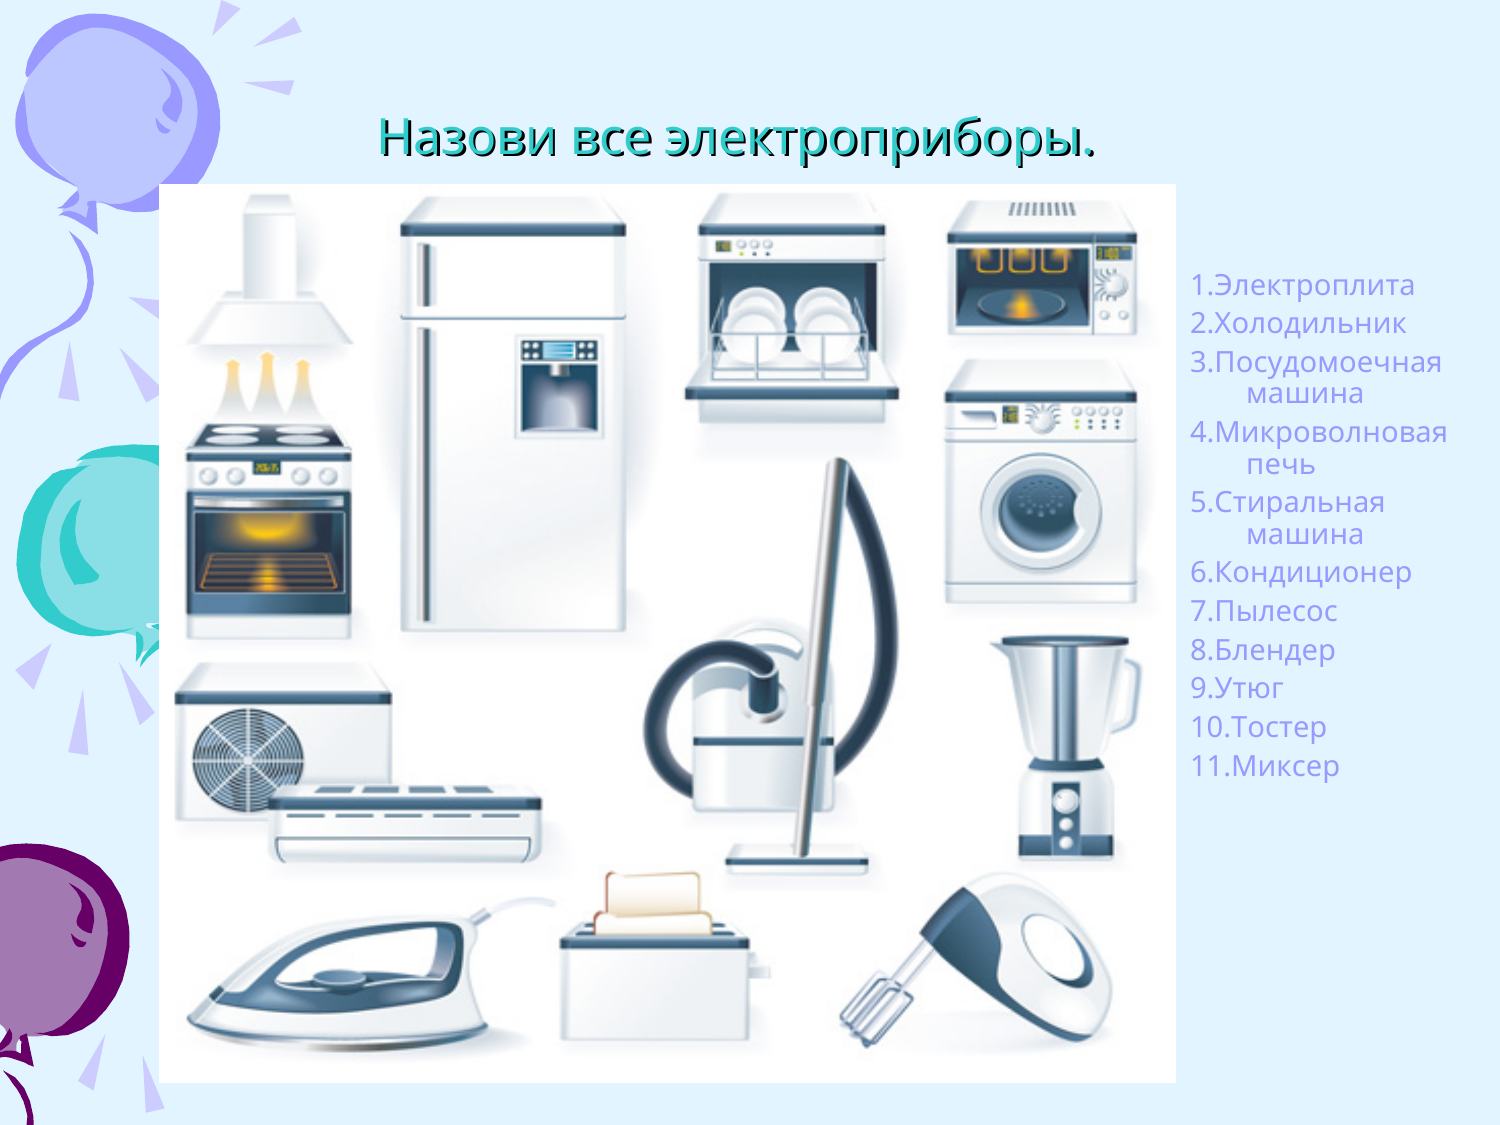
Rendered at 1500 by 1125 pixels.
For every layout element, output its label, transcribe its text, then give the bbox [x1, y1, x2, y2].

picture [159, 184, 1176, 1083]
title Назови все электроприборы. [72, 16, 1400, 173]
list 1.Электроплита 2.Холодильник 3.Посудомоечная машина 4.Микроволновая печь 5.Стиральная машина 6.Кондиционер 7.Пылесос 8.Блендер 9.Утюг 10.Тостер 11.Миксер [1175, 262, 1471, 994]
